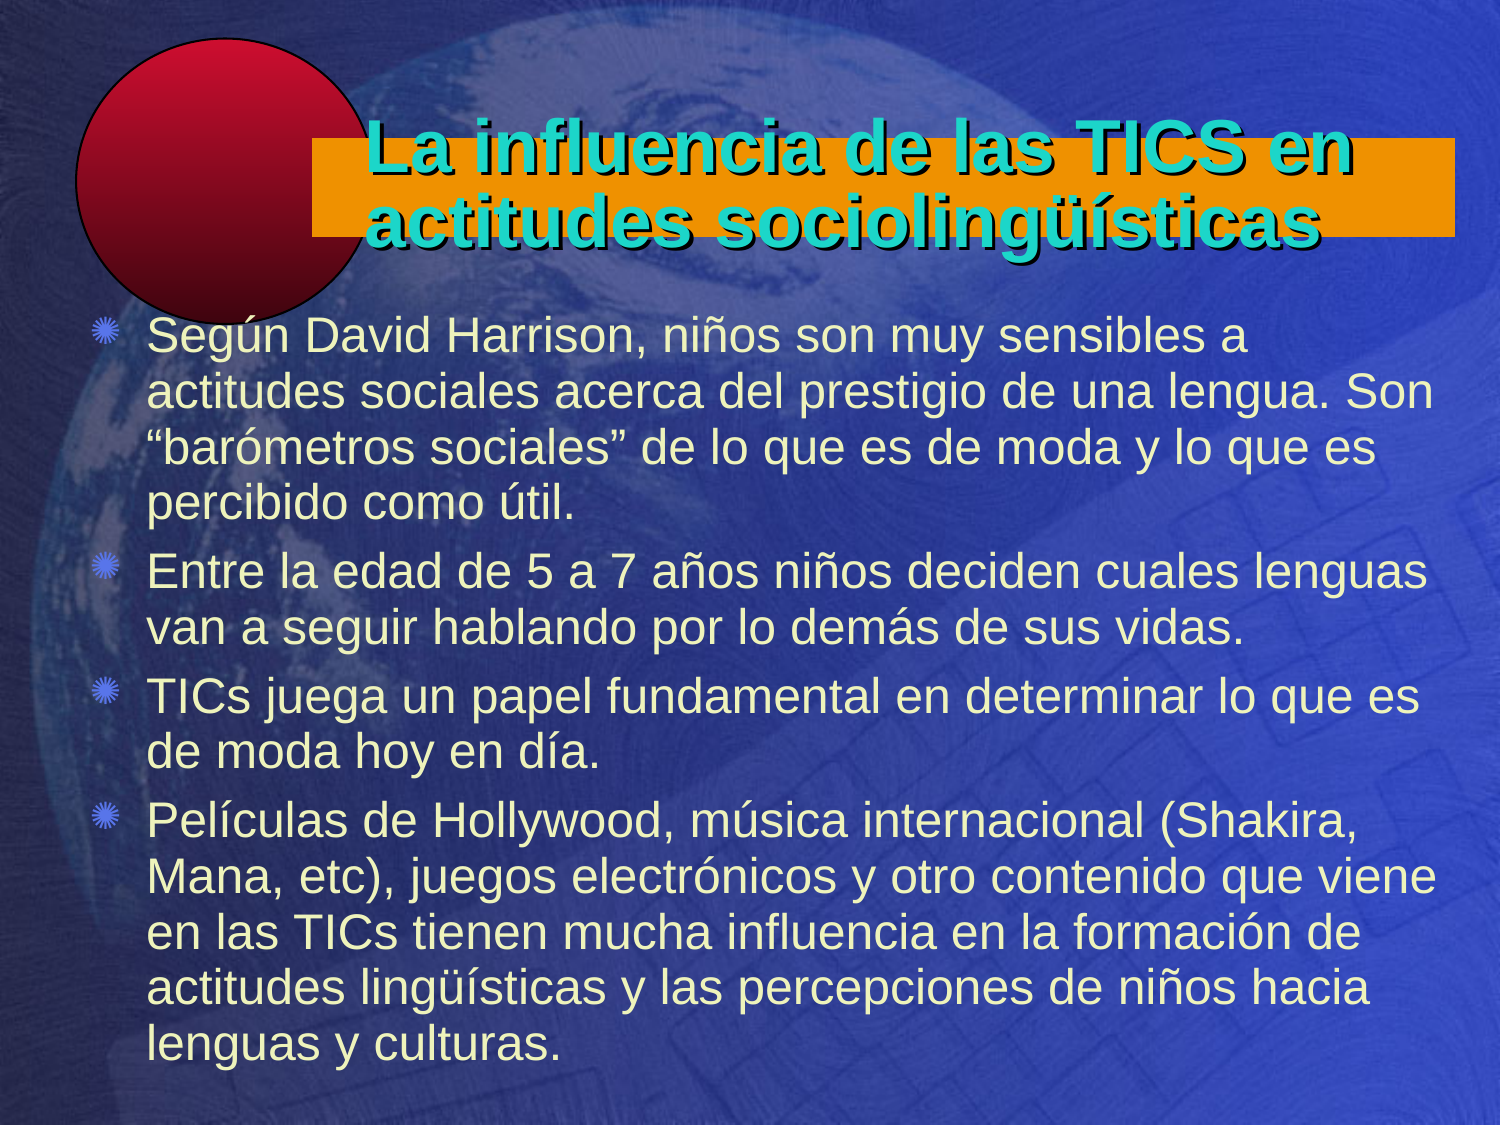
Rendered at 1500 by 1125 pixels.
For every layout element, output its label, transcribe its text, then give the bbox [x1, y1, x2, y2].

picture [313, 238, 364, 299]
title La influencia de las TICS en actitudes sociolingüísticas [364, 69, 1457, 299]
picture [0, 0, 1500, 1125]
text_box Según David Harrison, niños son muy sensibles a actitudes sociales acerca del prestigio de una lengua. Son “barómetros sociales” de lo que es de moda y lo que es percibido como útil. Entre la edad de 5 a 7 años niños deciden cuales lenguas van a seguir hablando por lo demás de sus vidas. TICs juega un papel fundamental en determinar lo que es de moda hoy en día. Películas de Hollywood, música internacional (Shakira, Mana, etc), juegos electrónicos y otro contenido que viene en las TICs tienen mucha influencia en la formación de actitudes lingüísticas y las percepciones de niños hacia lenguas y culturas. [75, 299, 1463, 1125]
